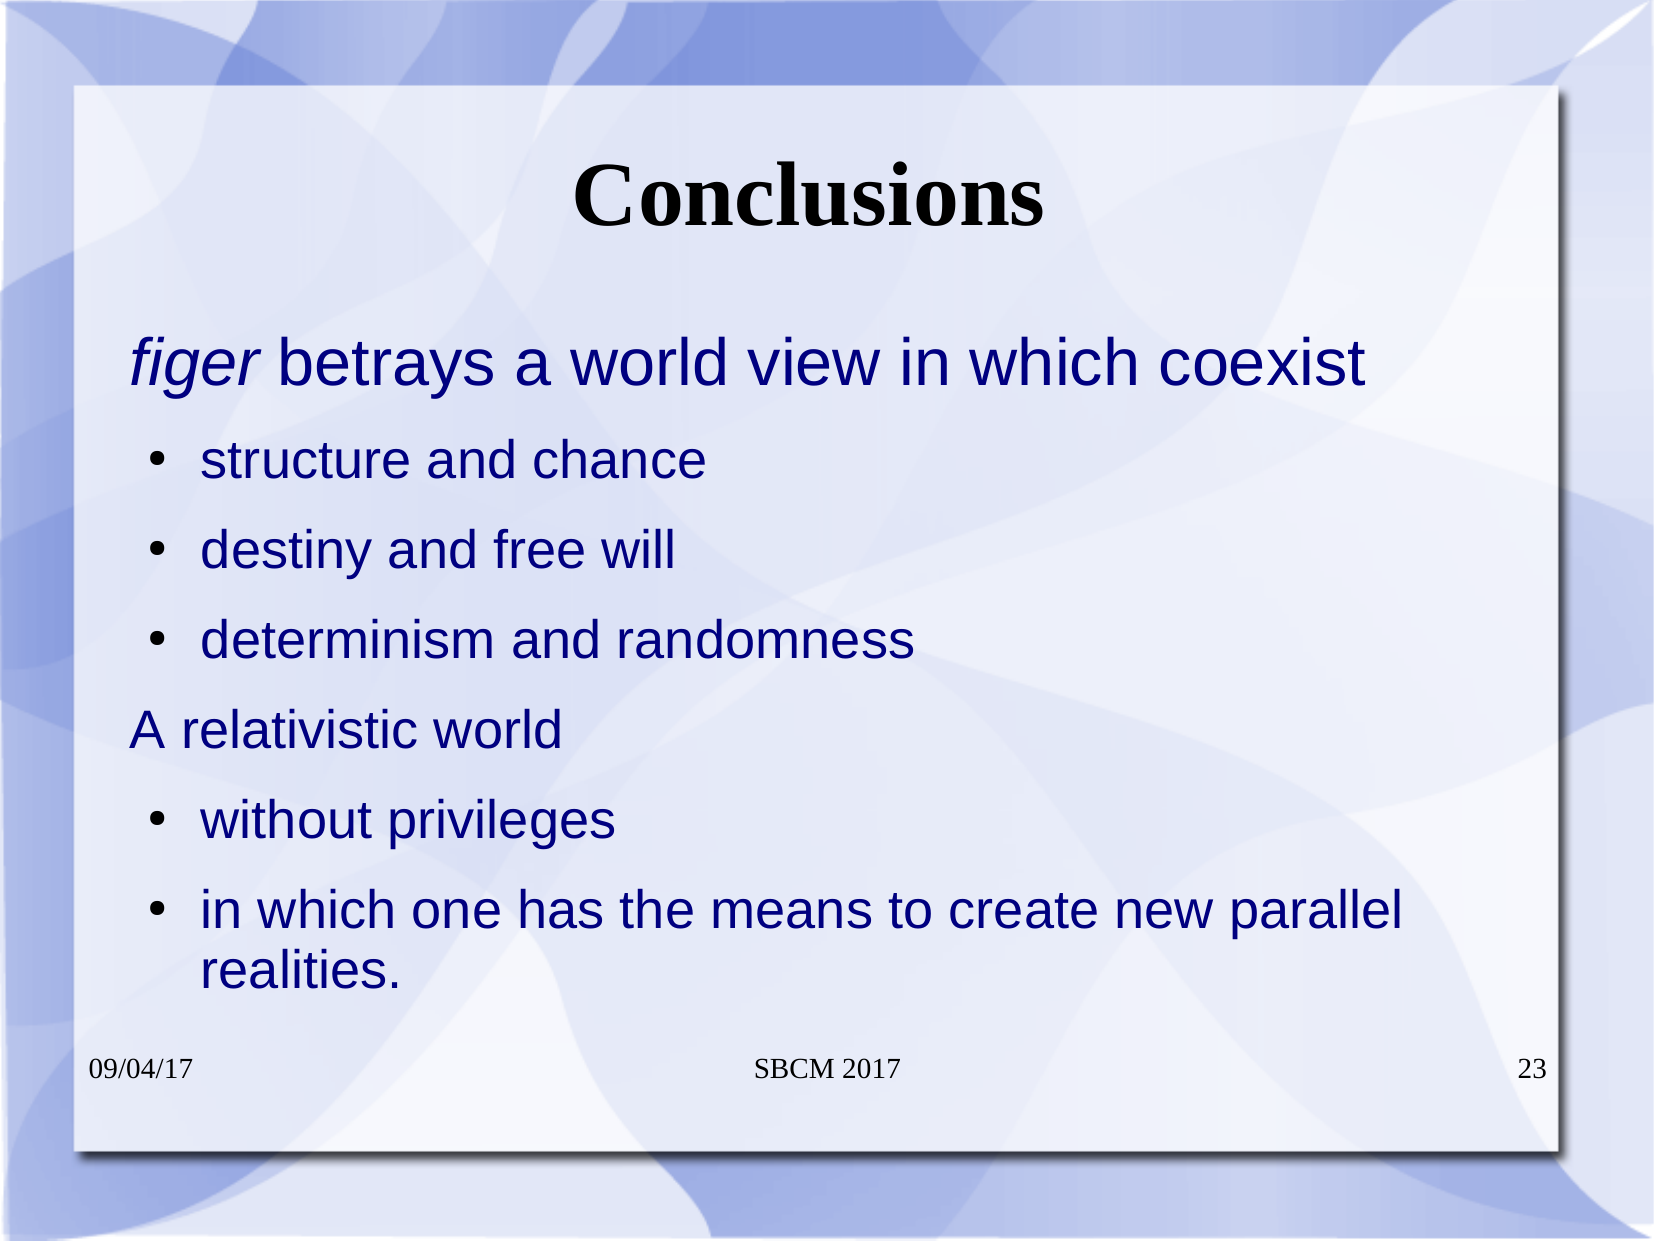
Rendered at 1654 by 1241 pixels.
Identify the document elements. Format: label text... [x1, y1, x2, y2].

picture [0, 0, 1654, 1241]
list figer betrays a world view in which coexist structure and chance destiny and free will determinism and randomness A relativistic world without privileges in which one has the means to create new parallel realities. [129, 324, 1489, 1001]
title Conclusions [82, 98, 1536, 291]
